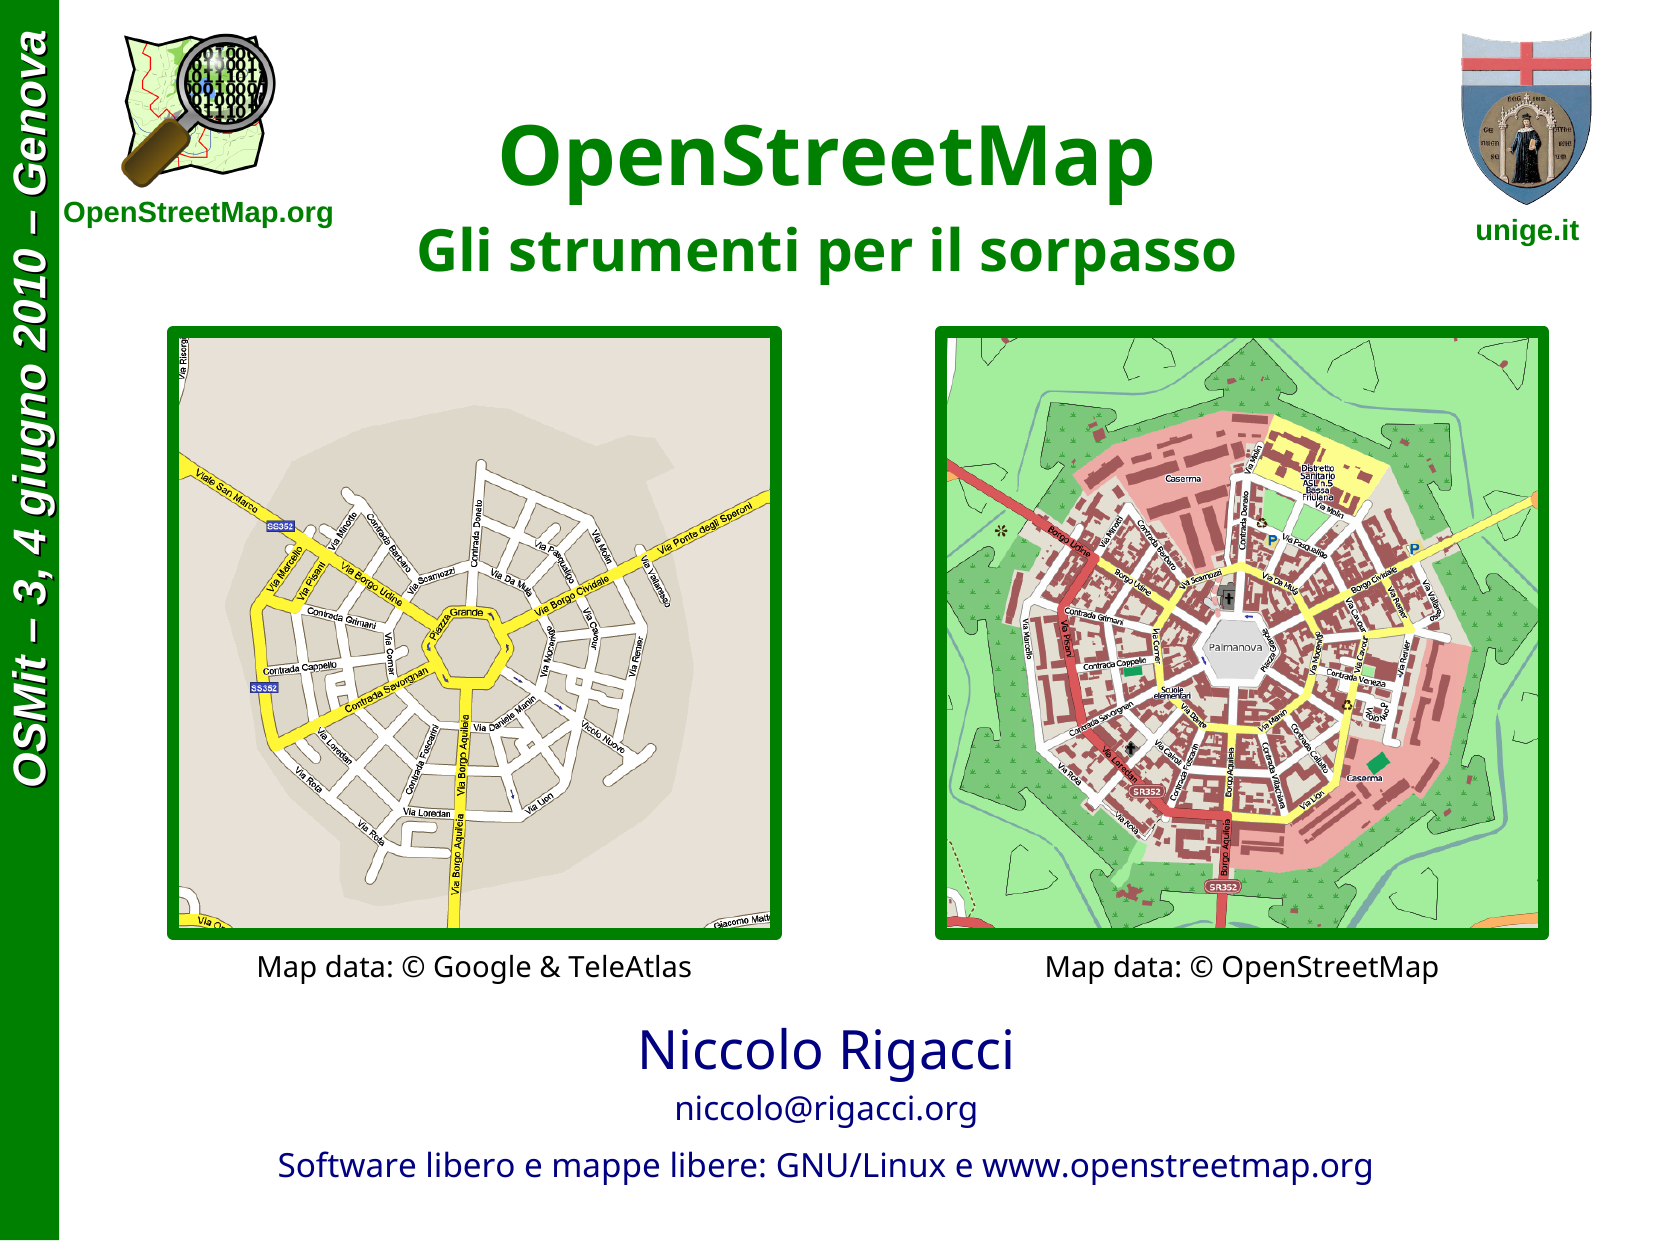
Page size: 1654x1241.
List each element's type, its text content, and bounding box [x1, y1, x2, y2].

picture [118, 29, 279, 188]
text_box OpenStreetMap Gli strumenti per il sorpasso [0, 88, 1654, 269]
text_box Map data: © OpenStreetMap [947, 938, 1538, 988]
text_box Map data: © Google & TeleAtlas [179, 938, 770, 988]
text_box OpenStreetMap.org [48, 188, 350, 236]
text_box Niccolo Rigacci niccolo@rigacci.org Software libero e mappe libere: GNU/Linux e www.openstreetmap.org [0, 1003, 1654, 1171]
picture [1460, 29, 1595, 206]
text_box unige.it [1460, 206, 1595, 255]
picture [947, 337, 1538, 929]
picture [179, 337, 770, 929]
